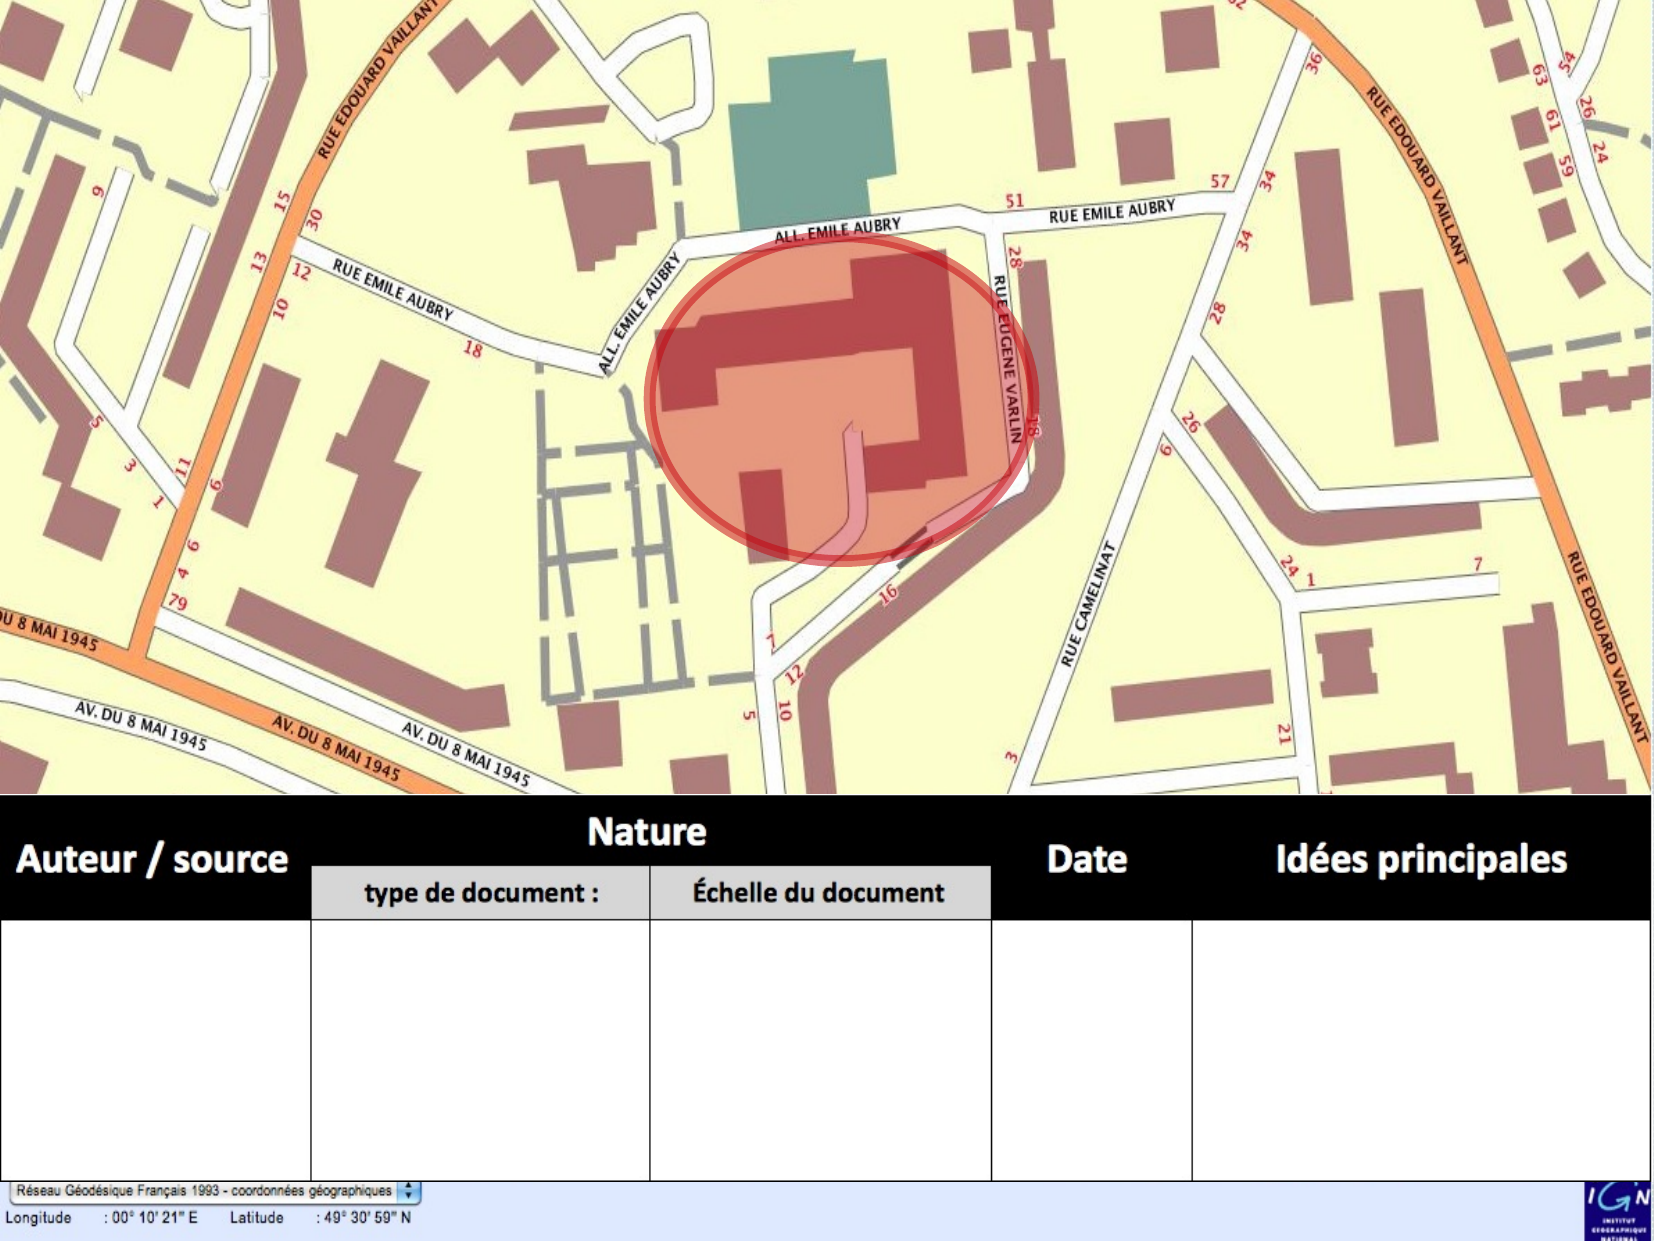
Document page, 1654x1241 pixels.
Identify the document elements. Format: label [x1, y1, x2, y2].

picture [0, 0, 1654, 1241]
text_box [649, 236, 1034, 562]
